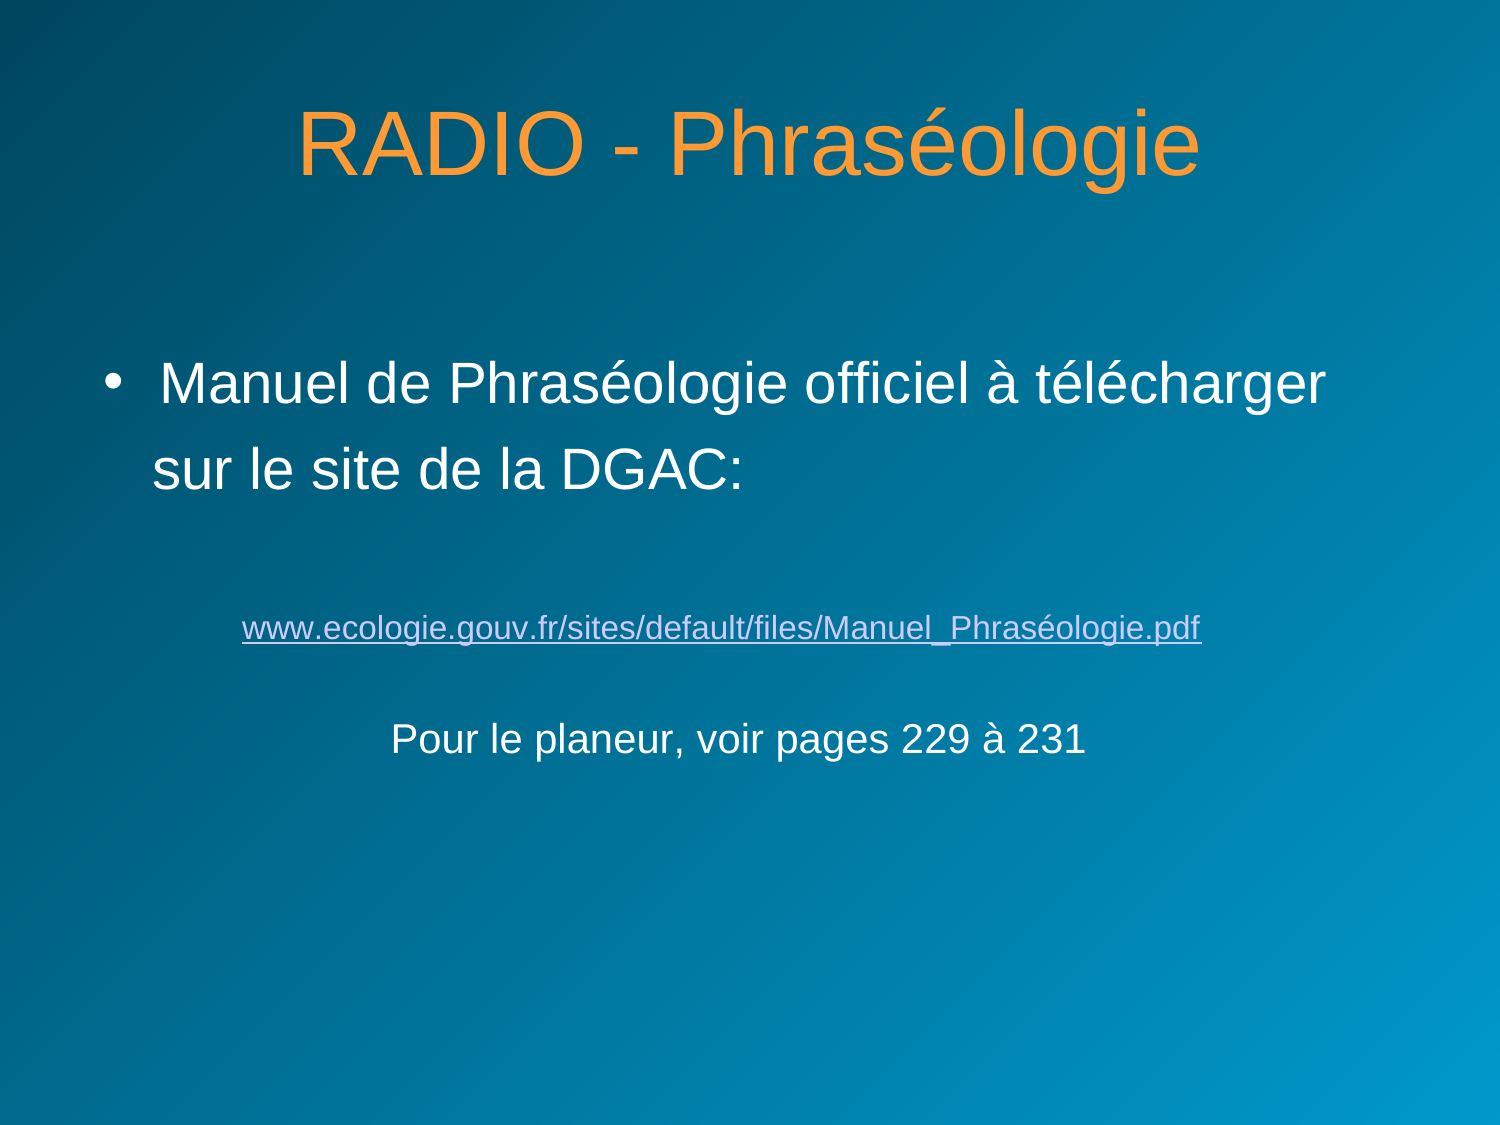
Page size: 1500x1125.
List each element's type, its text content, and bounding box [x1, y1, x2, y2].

text_box Pour le planeur, voir pages 229 à 231 [88, 337, 1425, 1005]
title RADIO - Phraséologie [75, 45, 1426, 233]
